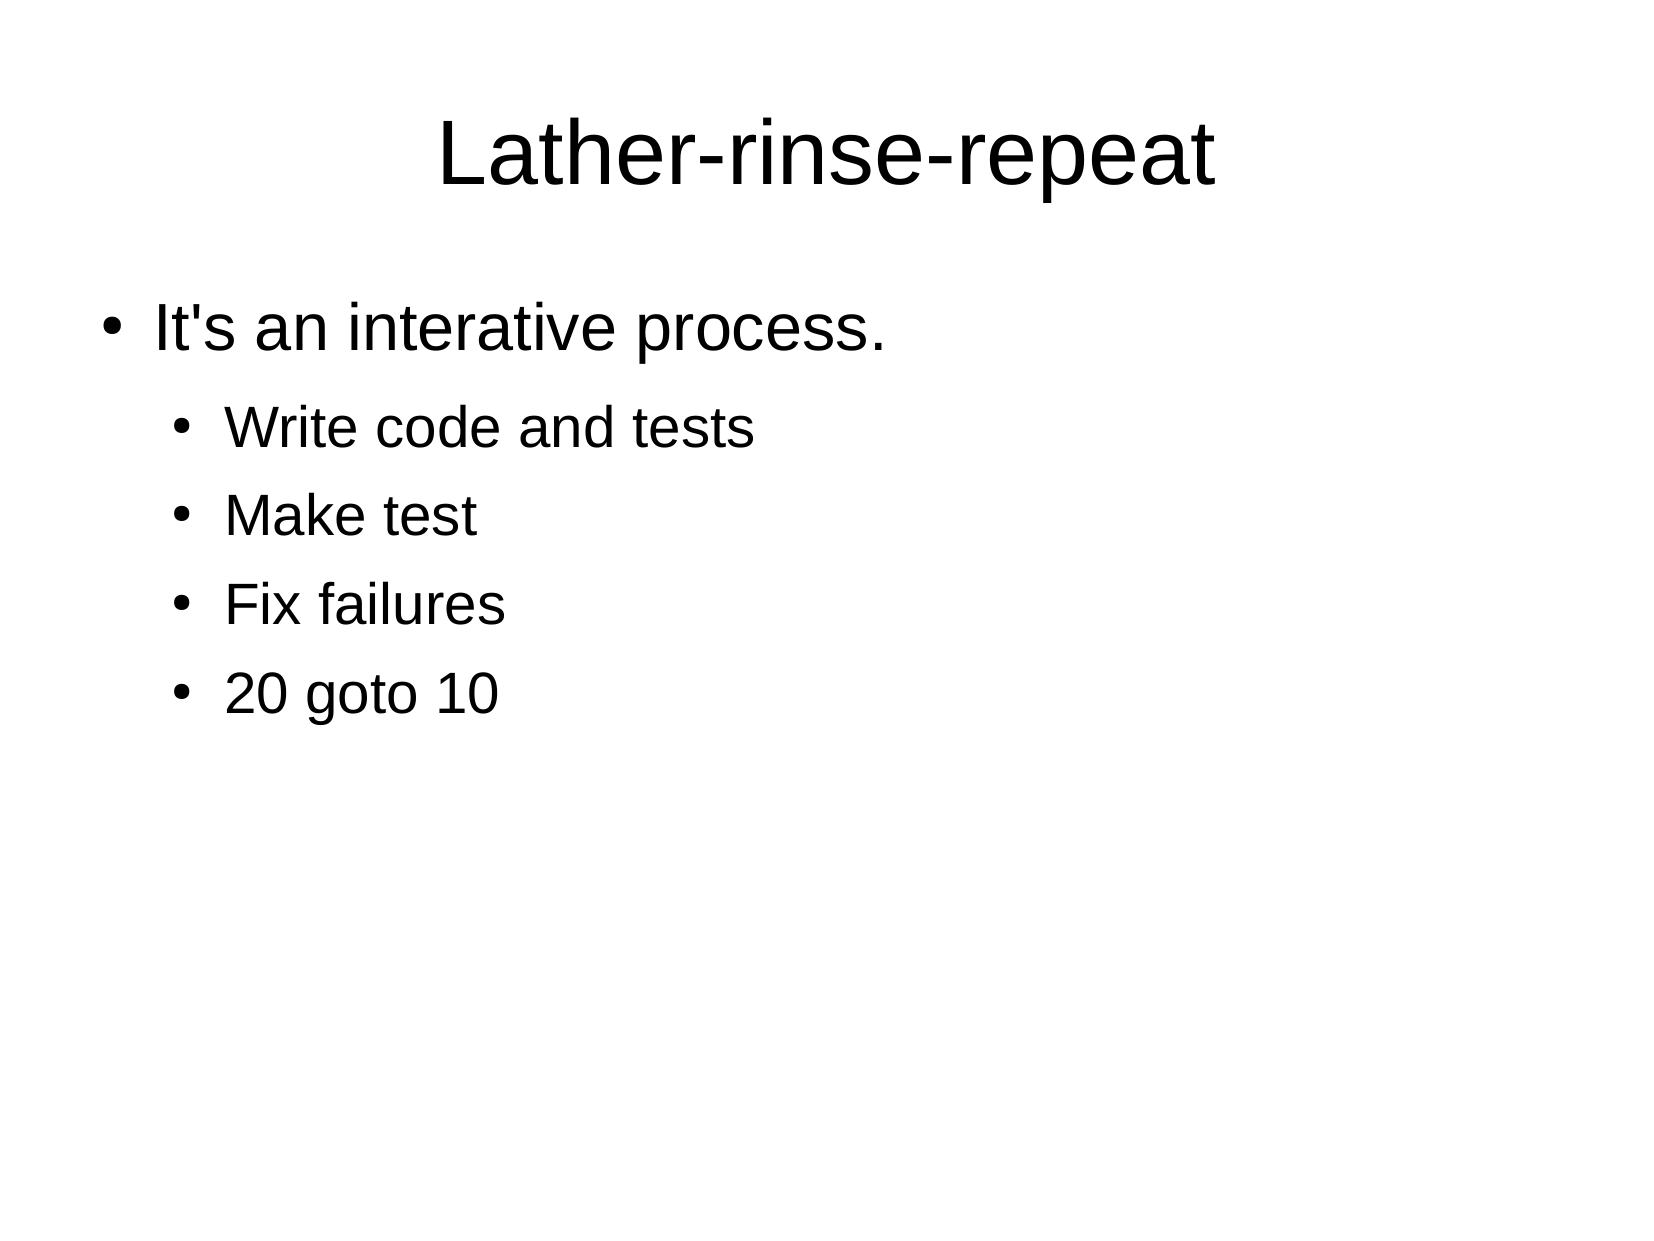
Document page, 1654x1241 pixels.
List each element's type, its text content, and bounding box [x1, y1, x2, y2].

title Lather-rinse-repeat [82, 49, 1571, 257]
list It's an interative process. Write code and tests Make test Fix failures 20 goto 10 [82, 290, 1571, 1109]
